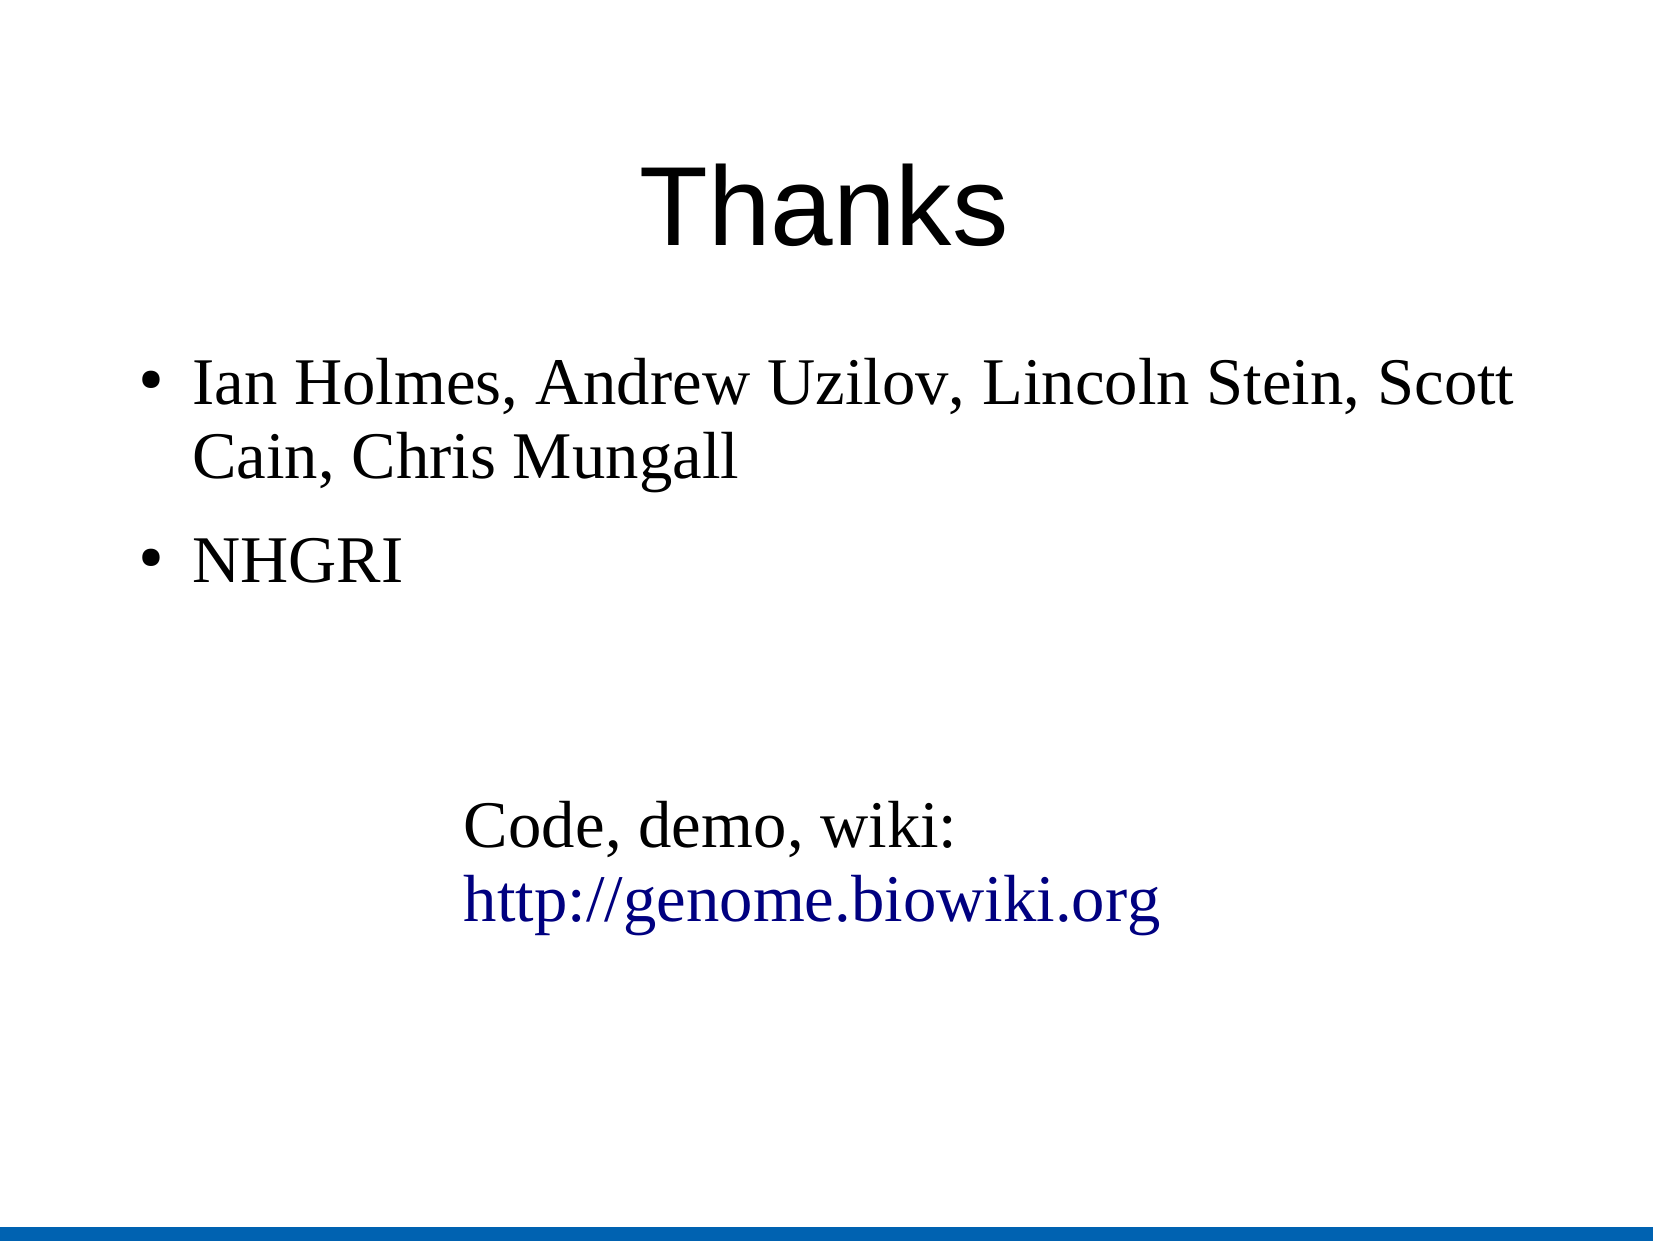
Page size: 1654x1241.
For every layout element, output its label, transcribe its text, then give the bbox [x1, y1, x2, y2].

text_box Code, demo, wiki: http://genome.biowiki.org [463, 787, 1163, 950]
title Thanks [121, 102, 1533, 311]
list Ian Holmes, Andrew Uzilov, Lincoln Stein, Scott Cain, Chris Mungall NHGRI [121, 344, 1533, 1127]
